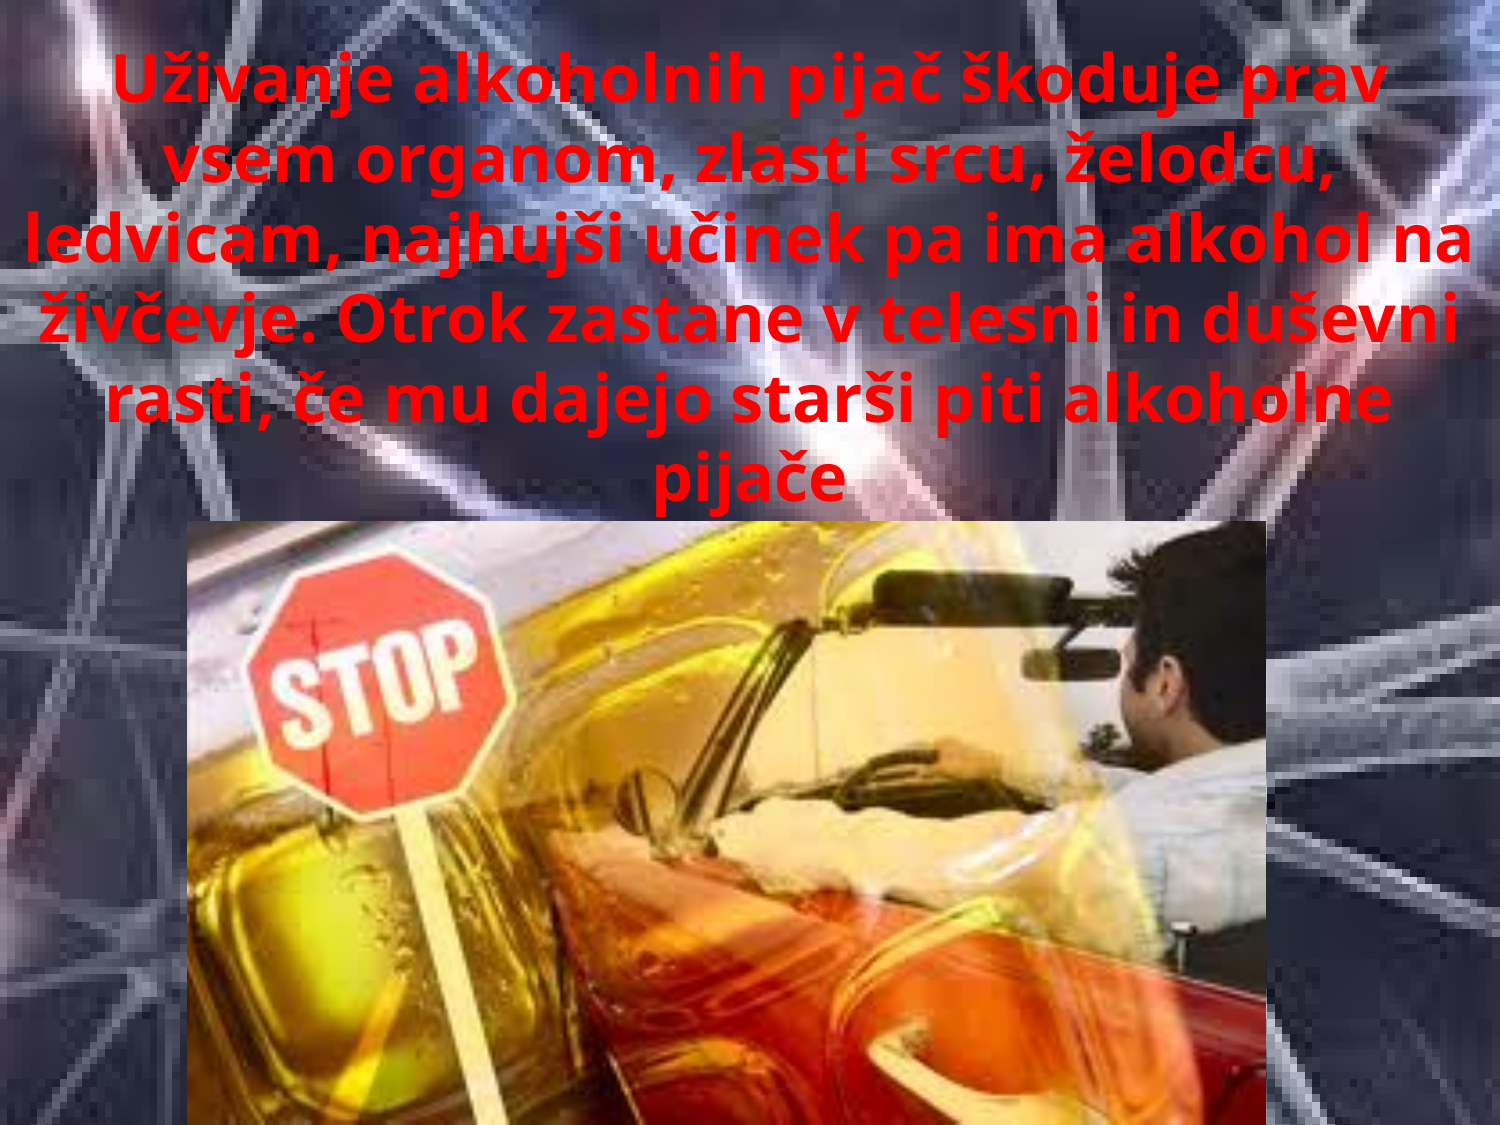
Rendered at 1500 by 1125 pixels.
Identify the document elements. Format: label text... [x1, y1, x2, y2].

title Uživanje alkoholnih pijač škoduje prav vsem organom, zlasti srcu, želodcu, ledvicam, najhujši učinek pa ima alkohol na živčevje. Otrok zastane v telesni in duševni rasti, če mu dajejo starši piti alkoholne pijače [0, 0, 1500, 551]
picture [0, 521, 1500, 1125]
